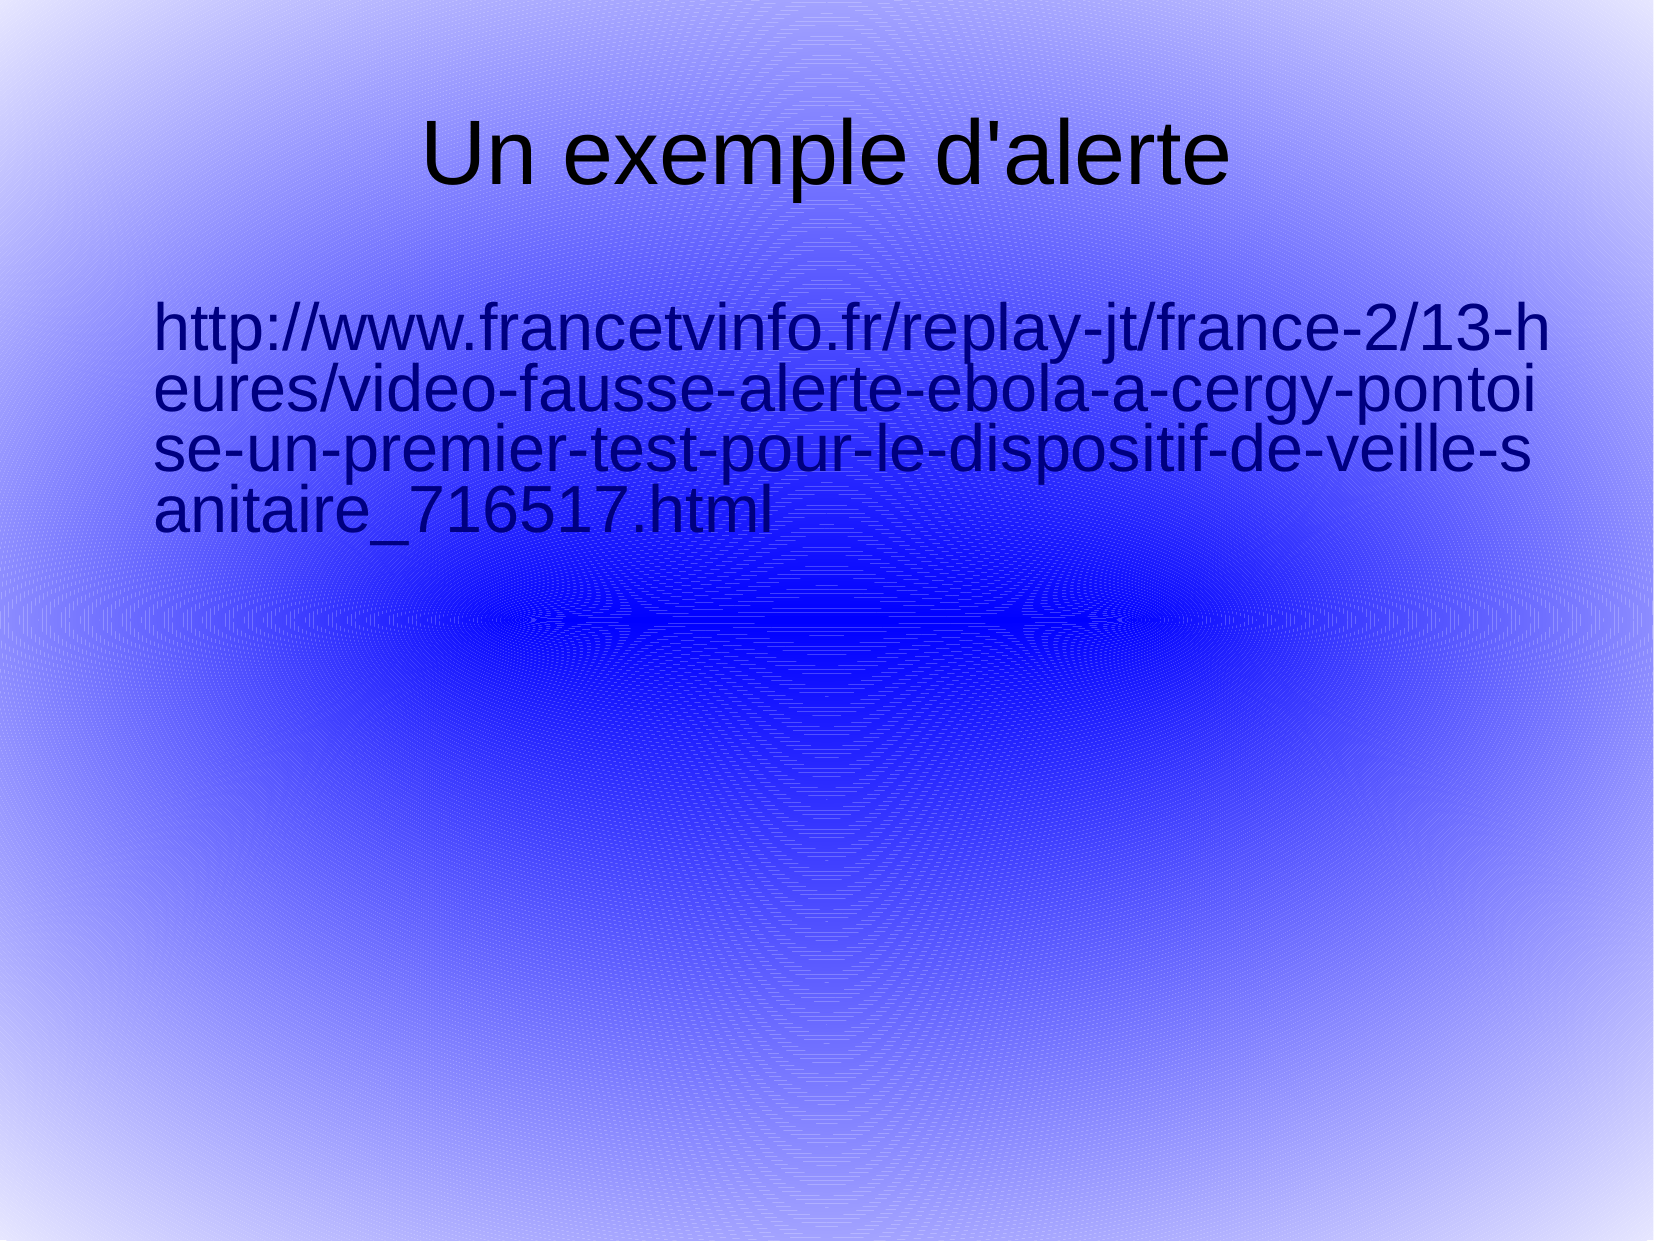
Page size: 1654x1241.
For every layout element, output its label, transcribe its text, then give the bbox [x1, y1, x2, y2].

list http://www.francetvinfo.fr/replay-jt/france-2/13-heures/video-fausse-alerte-ebola-a-cergy-pontoise-un-premier-test-pour-le-dispositif-de-veille-sanitaire_716517.html [82, 290, 1571, 1010]
title Un exemple d'alerte [82, 49, 1571, 257]
